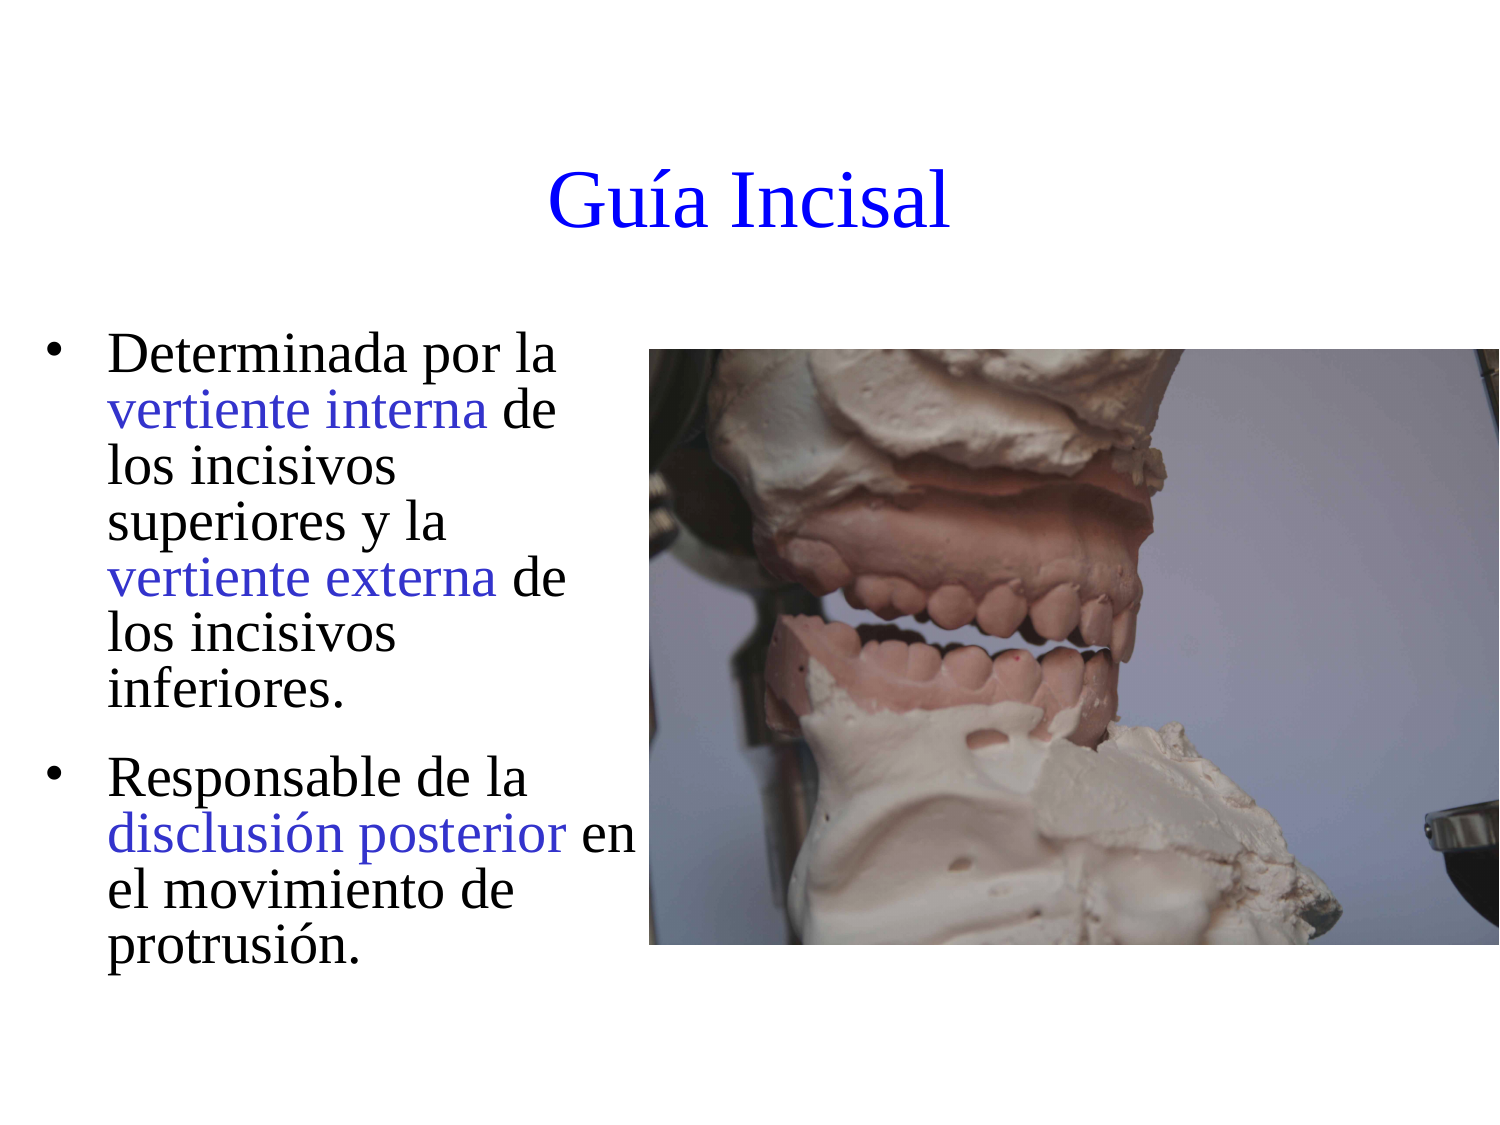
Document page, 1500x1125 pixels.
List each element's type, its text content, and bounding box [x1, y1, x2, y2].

picture [649, 349, 1499, 945]
title Guía Incisal [112, 68, 1388, 319]
list Determinada por la vertiente interna de los incisivos superiores y la vertiente externa de los incisivos inferiores. Responsable de la disclusión posterior en el movimiento de protrusión. [29, 320, 652, 1063]
